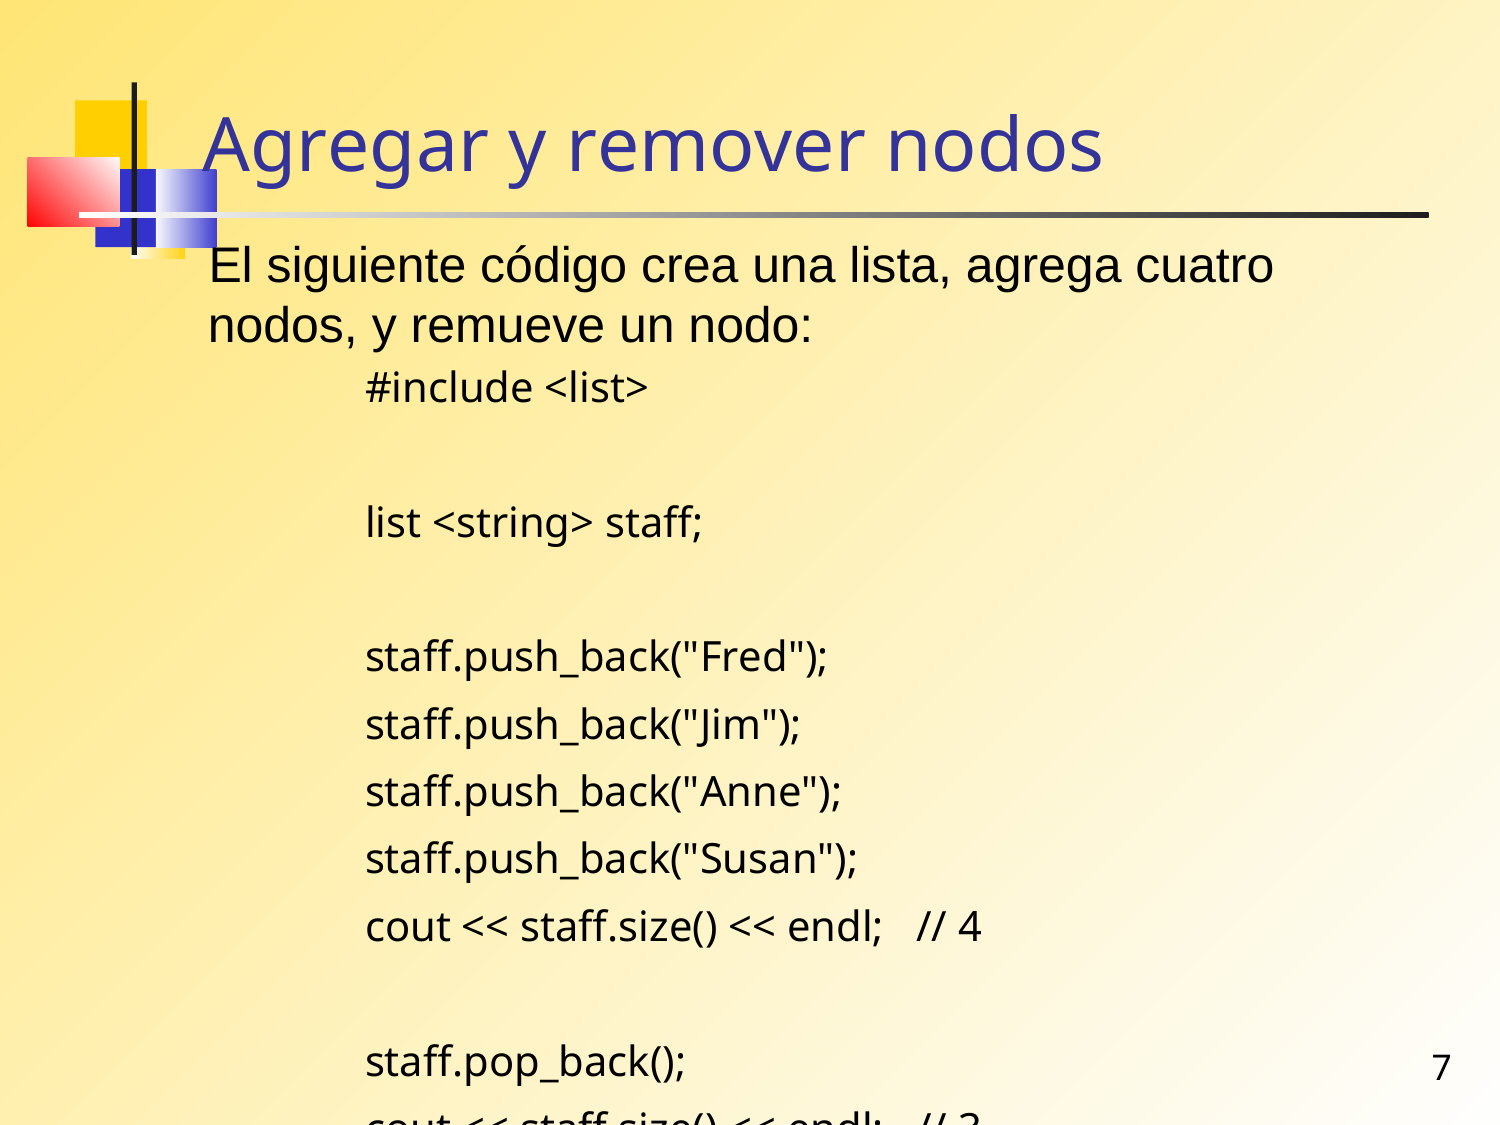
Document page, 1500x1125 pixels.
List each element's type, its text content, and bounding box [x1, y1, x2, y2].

title Agregar y remover nodos [187, 37, 1466, 201]
list #include <list> list <string> staff; staff.push_back("Fred"); staff.push_back("Jim"); staff.push_back("Anne"); staff.push_back("Susan"); cout << staff.size() << endl; // 4 staff.pop_back(); cout << staff.size() << endl; // 3 [350, 349, 1463, 1125]
text_box El siguiente código crea una lista, agrega cuatro nodos, y remueve un nodo: [174, 224, 1413, 361]
